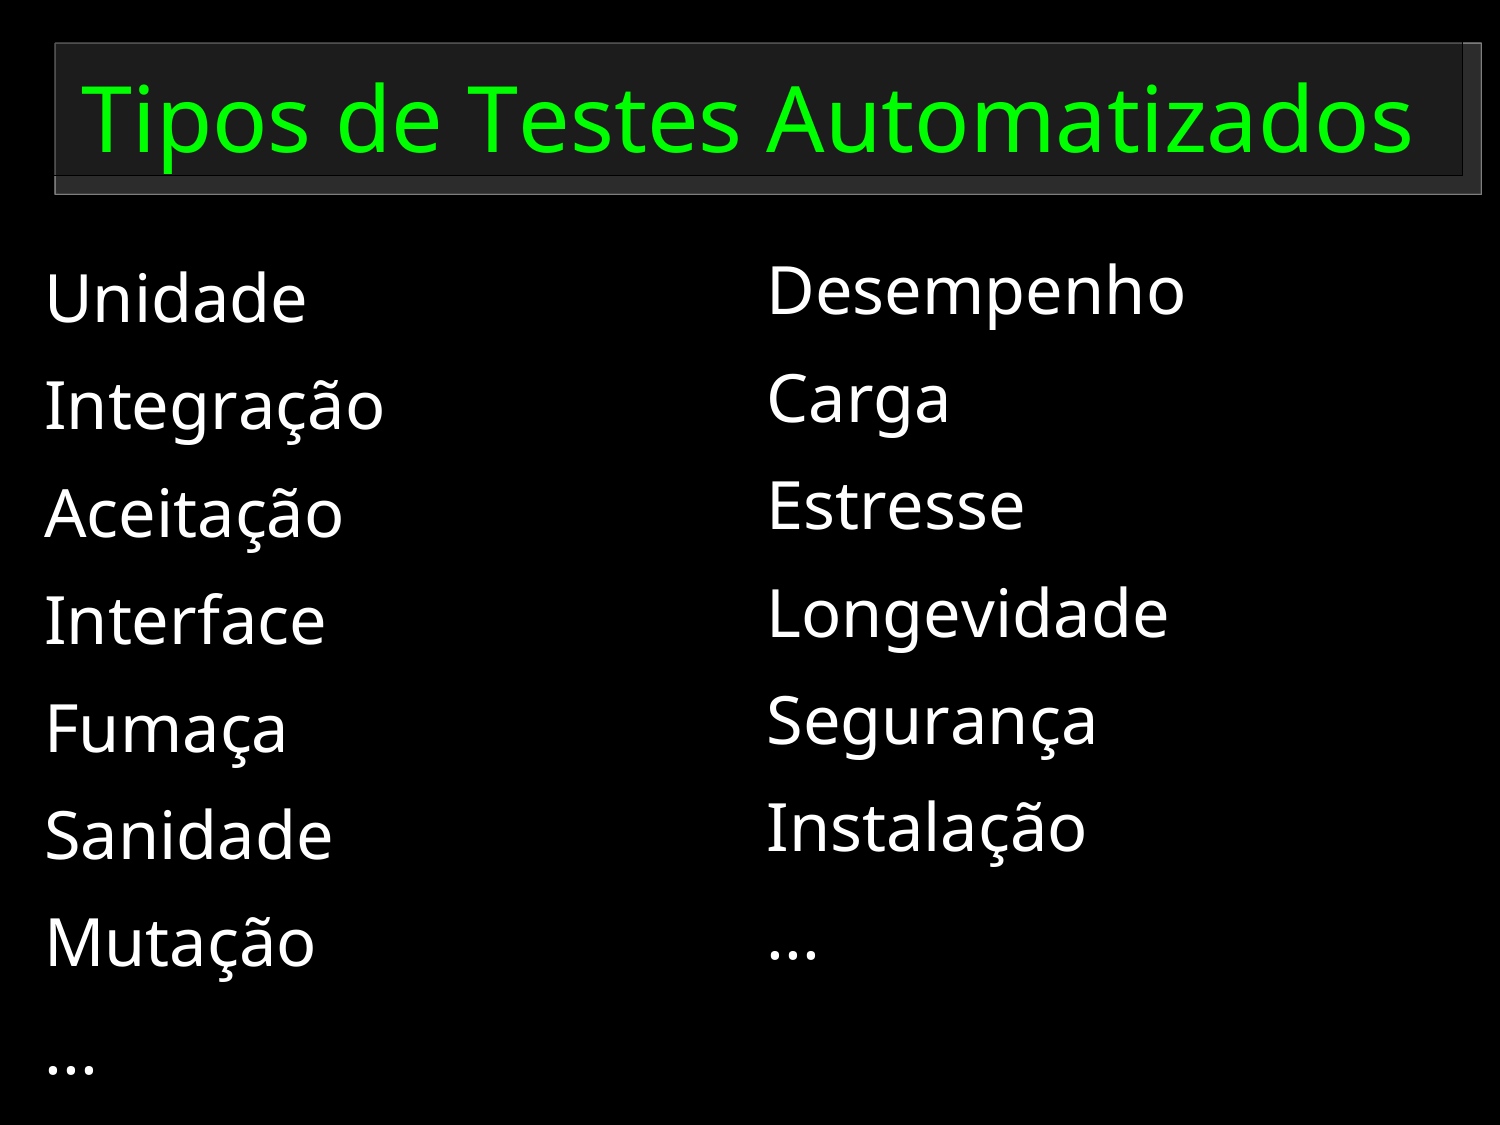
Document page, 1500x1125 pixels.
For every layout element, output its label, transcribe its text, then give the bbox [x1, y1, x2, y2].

list Unidade Integração Aceitação Interface Fumaça Sanidade Mutação ... [29, 243, 732, 1102]
list Desempenho Carga Estresse Longevidade Segurança Instalação ... [766, 243, 1469, 1087]
title Tipos de Testes Automatizados [29, 23, 1468, 211]
